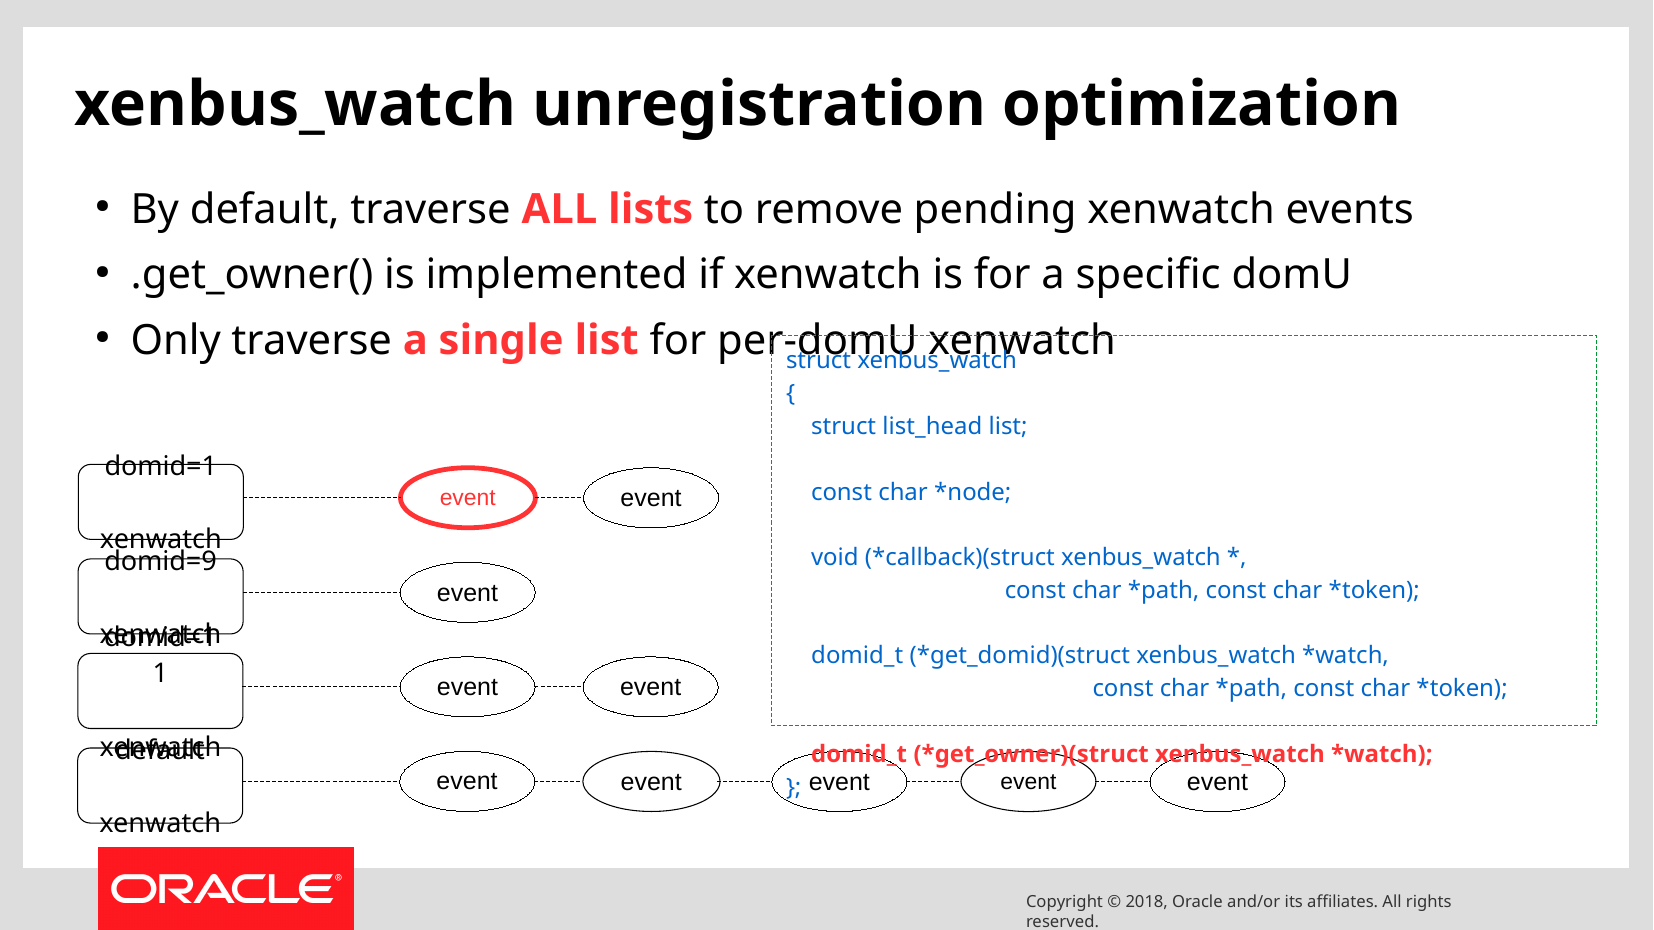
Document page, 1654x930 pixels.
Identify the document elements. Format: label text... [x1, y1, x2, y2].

text_box domid=1 xenwatch [78, 464, 244, 540]
text_box event [583, 467, 719, 528]
picture [98, 847, 354, 930]
text_box domid=11 xenwatch [77, 653, 243, 729]
text_box event [1149, 751, 1286, 812]
text_box event [960, 751, 1096, 812]
text_box [23, 27, 1629, 868]
text_box default xenwatch [77, 747, 243, 824]
text_box Copyright © 2018, Oracle and/or its affiliates. All rights reserved. [1011, 883, 1534, 918]
text_box event [771, 751, 907, 812]
text_box event [399, 751, 535, 812]
text_box event [400, 467, 536, 528]
text_box domid=9 xenwatch [78, 558, 244, 634]
text_box event [582, 751, 720, 812]
text_box event [583, 656, 719, 717]
text_box xenbus_watch unregistration optimization [60, 50, 1629, 151]
text_box event [400, 562, 536, 623]
text_box event [400, 656, 536, 717]
text_box By default, traverse ALL lists to remove pending xenwatch events .get_owner() is implemented if xenwatch is for a specific domU Only traverse a single list for per-domU xenwatch [80, 162, 1581, 361]
text_box struct xenbus_watch { struct list_head list; const char *node; void (*callback)(struct xenbus_watch *, const char *path, const char *token); domid_t (*get_domid)(struct xenbus_watch *watch, const char *path, const char *token); domid_t (*get_owner)(struct xenbus_watch *watch); }; [771, 335, 1597, 726]
